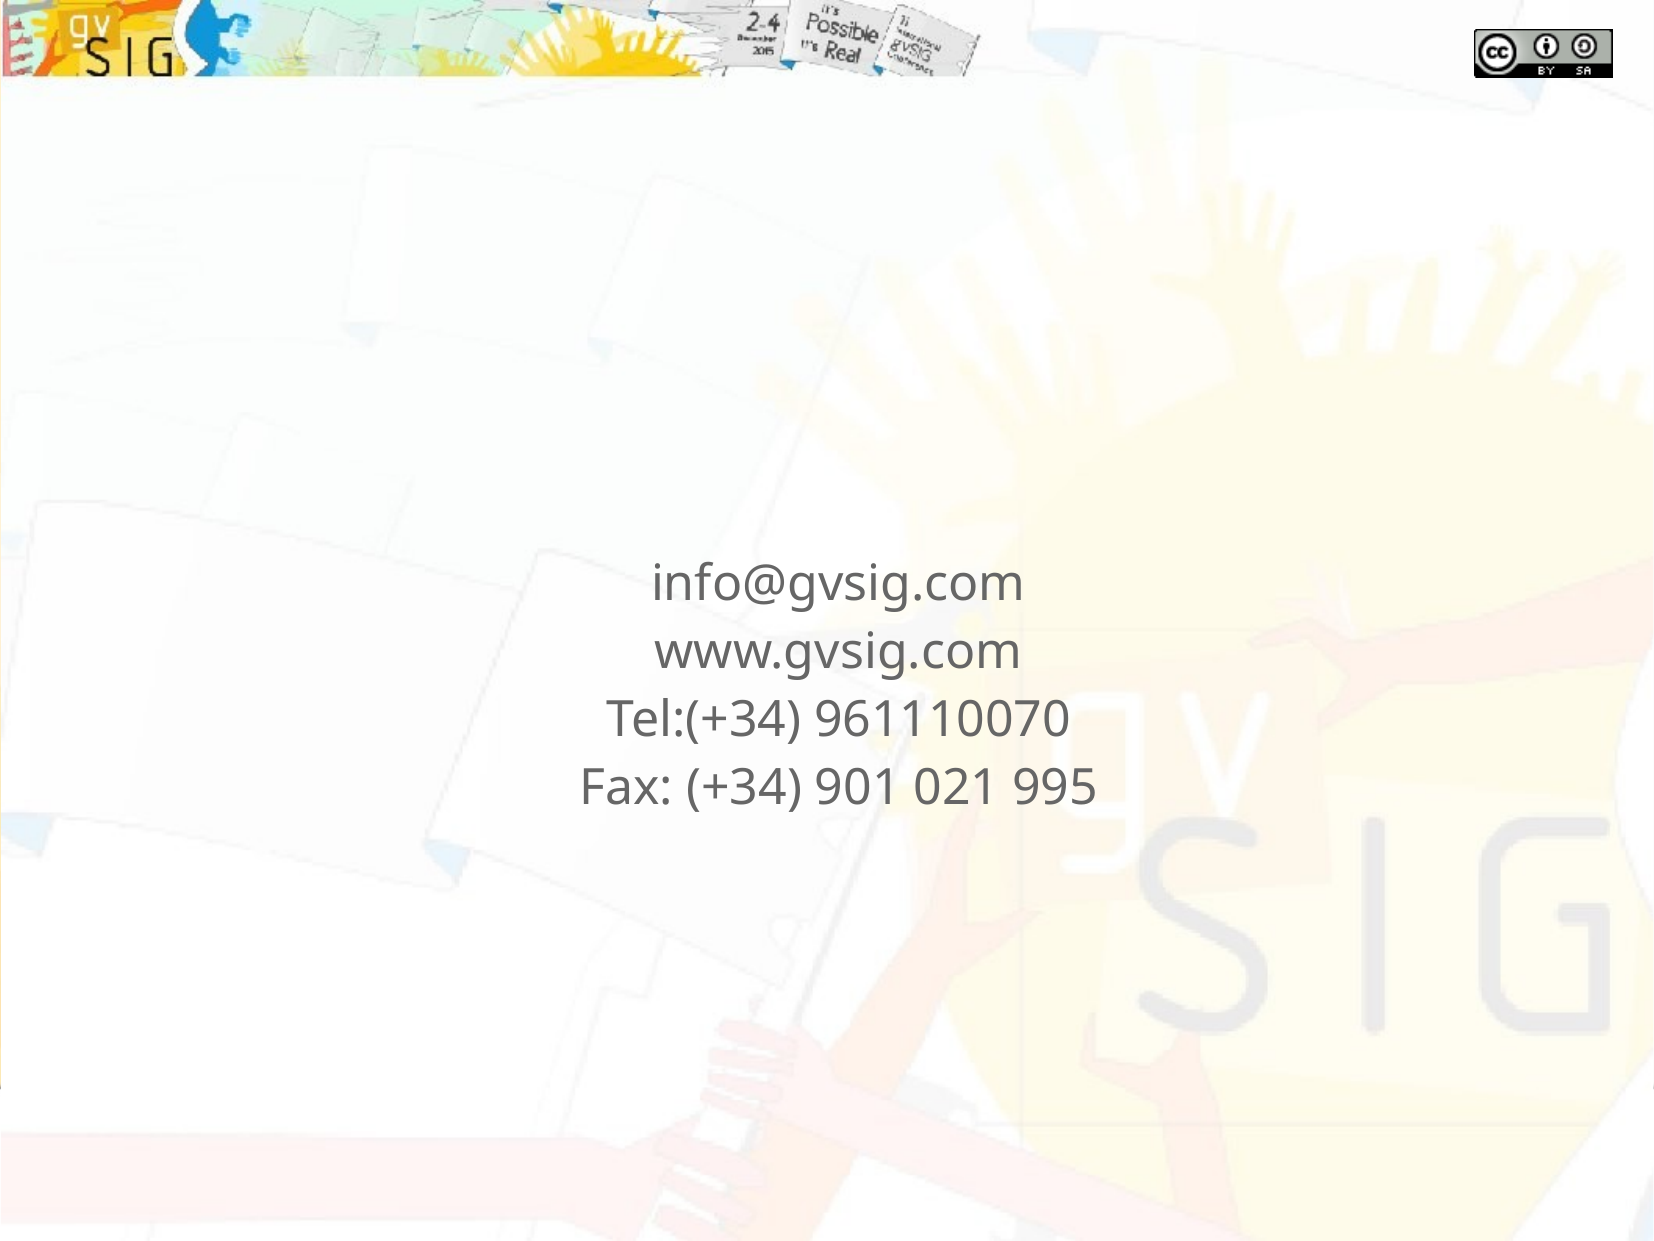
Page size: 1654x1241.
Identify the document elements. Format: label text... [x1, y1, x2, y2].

picture [0, 0, 1654, 1241]
title info@gvsig.com www.gvsig.com Tel:(+34) 961110070 Fax: (+34) 901 021 995 [124, 566, 1554, 801]
